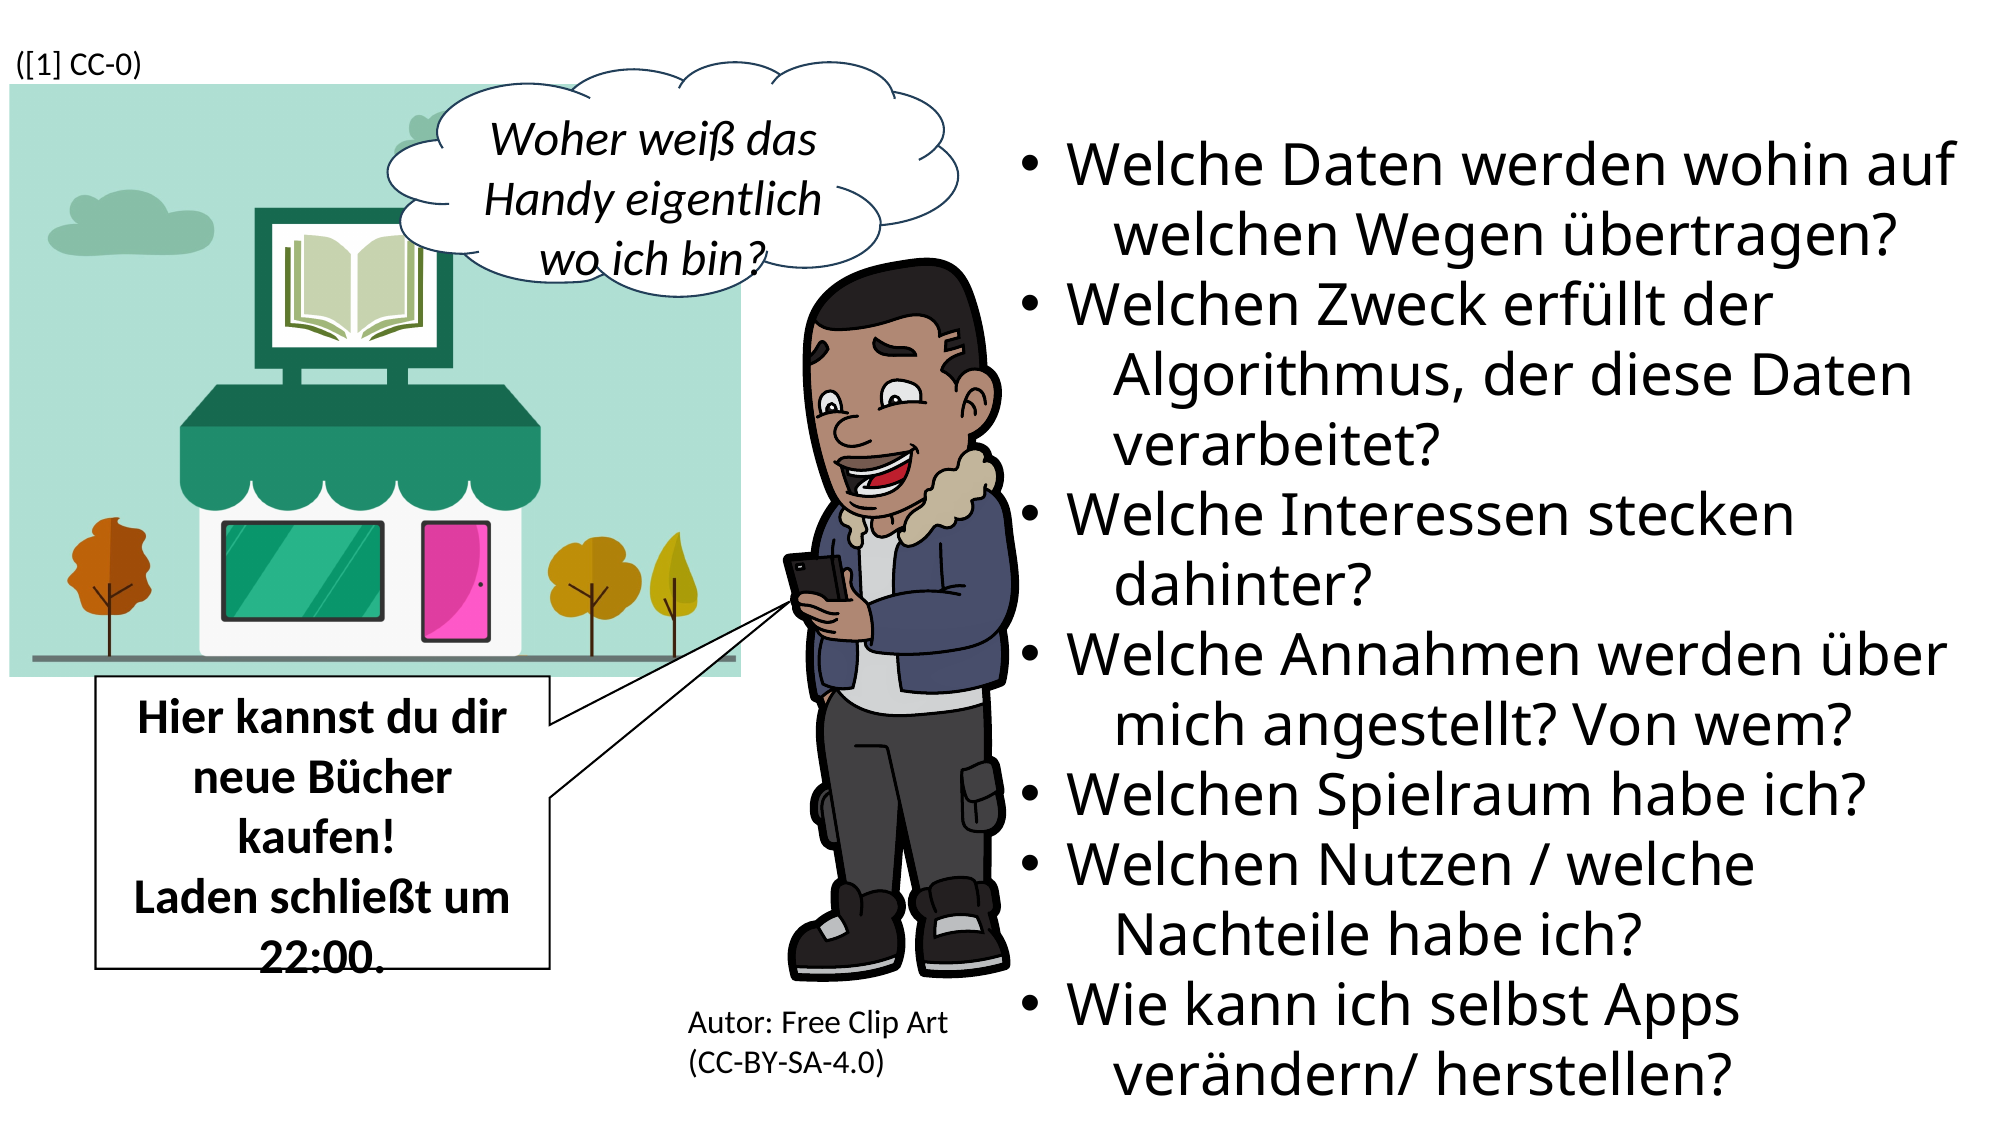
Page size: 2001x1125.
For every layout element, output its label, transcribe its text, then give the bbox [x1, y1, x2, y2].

text_box ([1] CC-0) [0, 34, 160, 91]
text_box Woher weiß das Handy eigentlich wo ich bin? [387, 62, 959, 297]
picture [9, 84, 1069, 1023]
text_box Hier kannst du dir neue Bücher kaufen! Laden schließt um 22:00. [95, 601, 790, 969]
text_box Autor: Free Clip Art (CC-BY-SA-4.0) [672, 992, 1154, 1089]
text_box Welche Daten werden wohin auf welchen Wegen übertragen? Welchen Zweck erfüllt der Algorithmus, der diese Daten verarbeitet? Welche Interessen stecken dahinter? Welche Annahmen werden über mich angestellt? Von wem? Welchen Spielraum habe ich? Welchen Nutzen / welche Nachteile habe ich? Wie kann ich selbst Apps verändern/ herstellen? … [1004, 120, 2000, 1125]
picture [548, 84, 577, 90]
